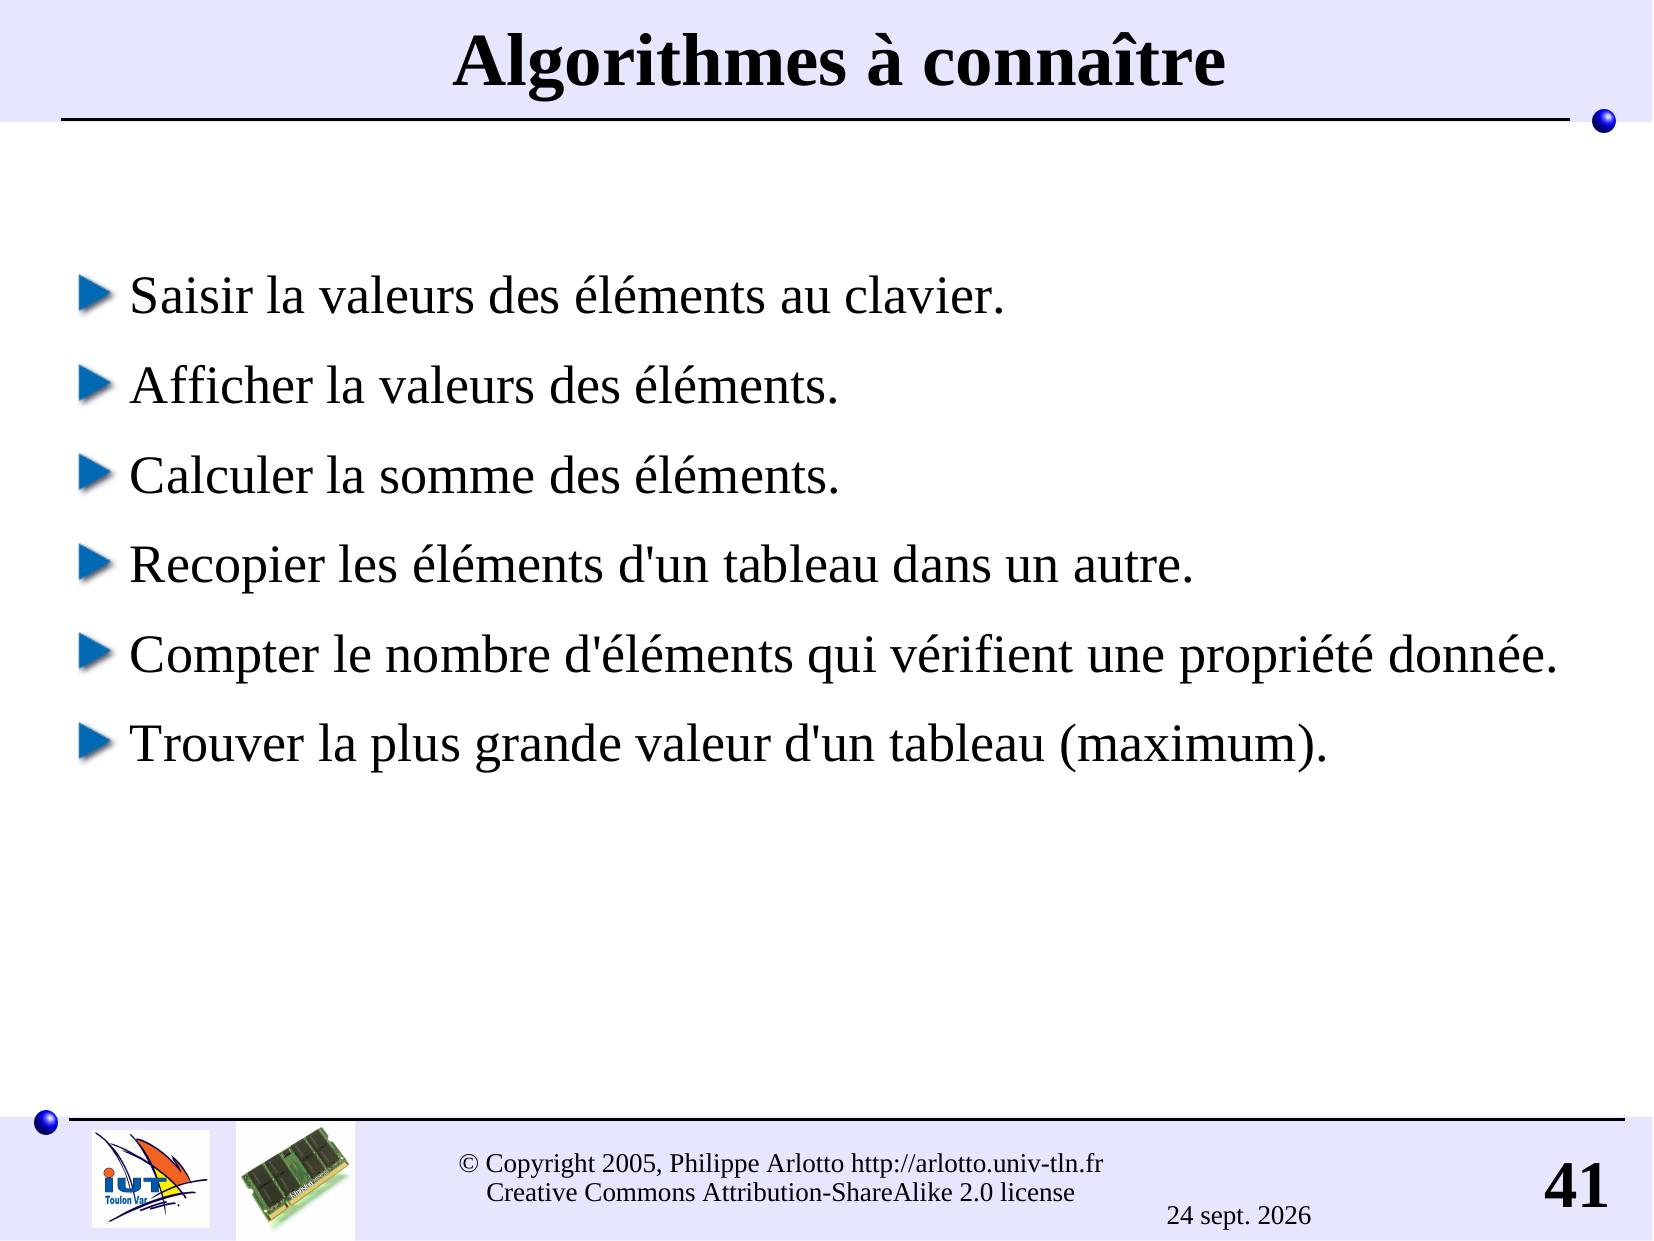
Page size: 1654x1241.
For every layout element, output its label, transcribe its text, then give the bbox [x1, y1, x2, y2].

list Saisir la valeurs des éléments au clavier. Afficher la valeurs des éléments. Calculer la somme des éléments. Recopier les éléments d'un tableau dans un autre. Compter le nombre d'éléments qui vérifient une propriété donnée. Trouver la plus grande valeur d'un tableau (maximum). [59, 265, 1565, 934]
title Algorithmes à connaître [95, 11, 1585, 110]
picture [236, 1121, 355, 1241]
